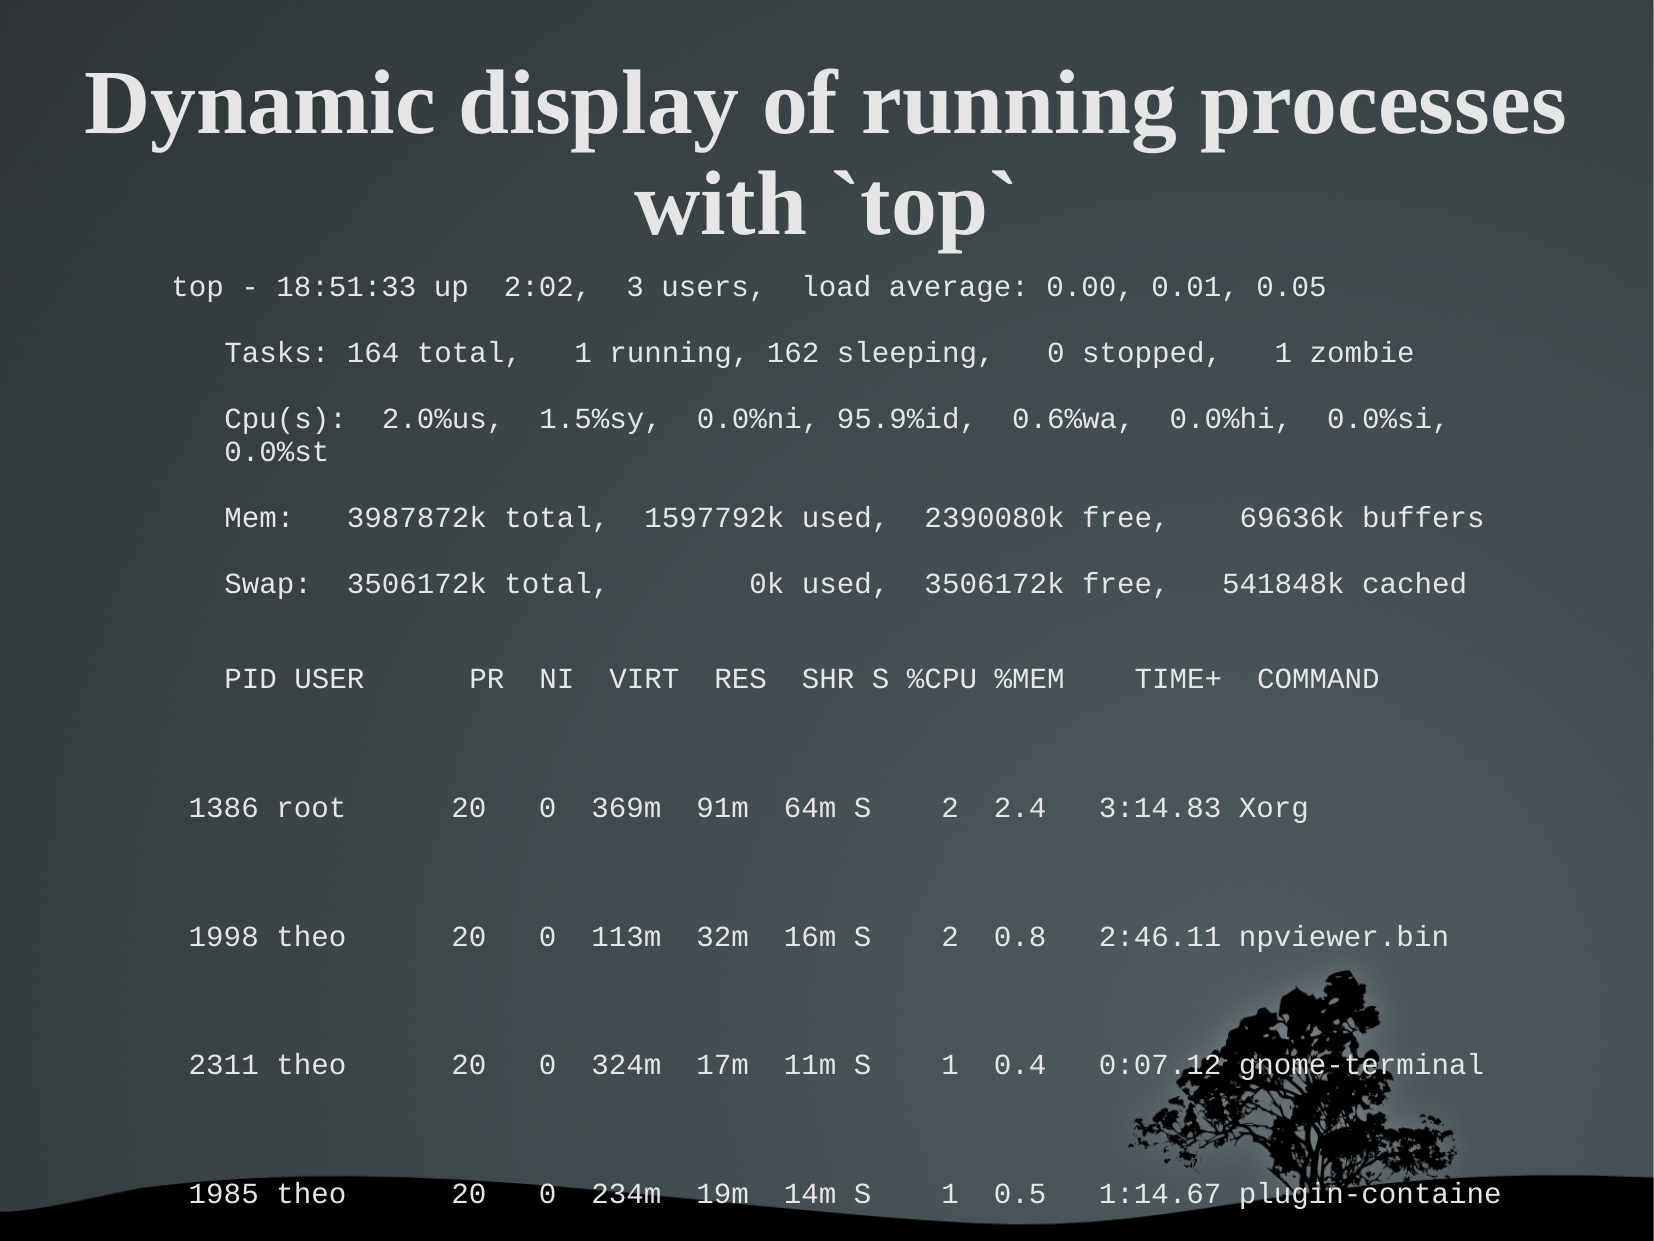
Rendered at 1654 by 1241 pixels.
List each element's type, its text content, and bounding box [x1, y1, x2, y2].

title Dynamic display of running processes with `top` [82, 33, 1571, 273]
picture [0, 0, 1654, 1241]
list top - 18:51:33 up 2:02, 3 users, load average: 0.00, 0.01, 0.05 Tasks: 164 total, 1 running, 162 sleeping, 0 stopped, 1 zombie Cpu(s): 2.0%us, 1.5%sy, 0.0%ni, 95.9%id, 0.6%wa, 0.0%hi, 0.0%si, 0.0%st Mem: 3987872k total, 1597792k used, 2390080k free, 69636k buffers Swap: 3506172k total, 0k used, 3506172k free, 541848k cached PID USER PR NI VIRT RES SHR S %CPU %MEM TIME+ COMMAND 1386 root 20 0 369m 91m 64m S 2 2.4 3:14.83 Xorg 1998 theo 20 0 113m 32m 16m S 2 0.8 2:46.11 npviewer.bin 2311 theo 20 0 324m 17m 11m S 1 0.4 0:07.12 gnome-terminal 1985 theo 20 0 234m 19m 14m S 1 0.5 1:14.67 plugin-containe [82, 273, 1571, 1212]
